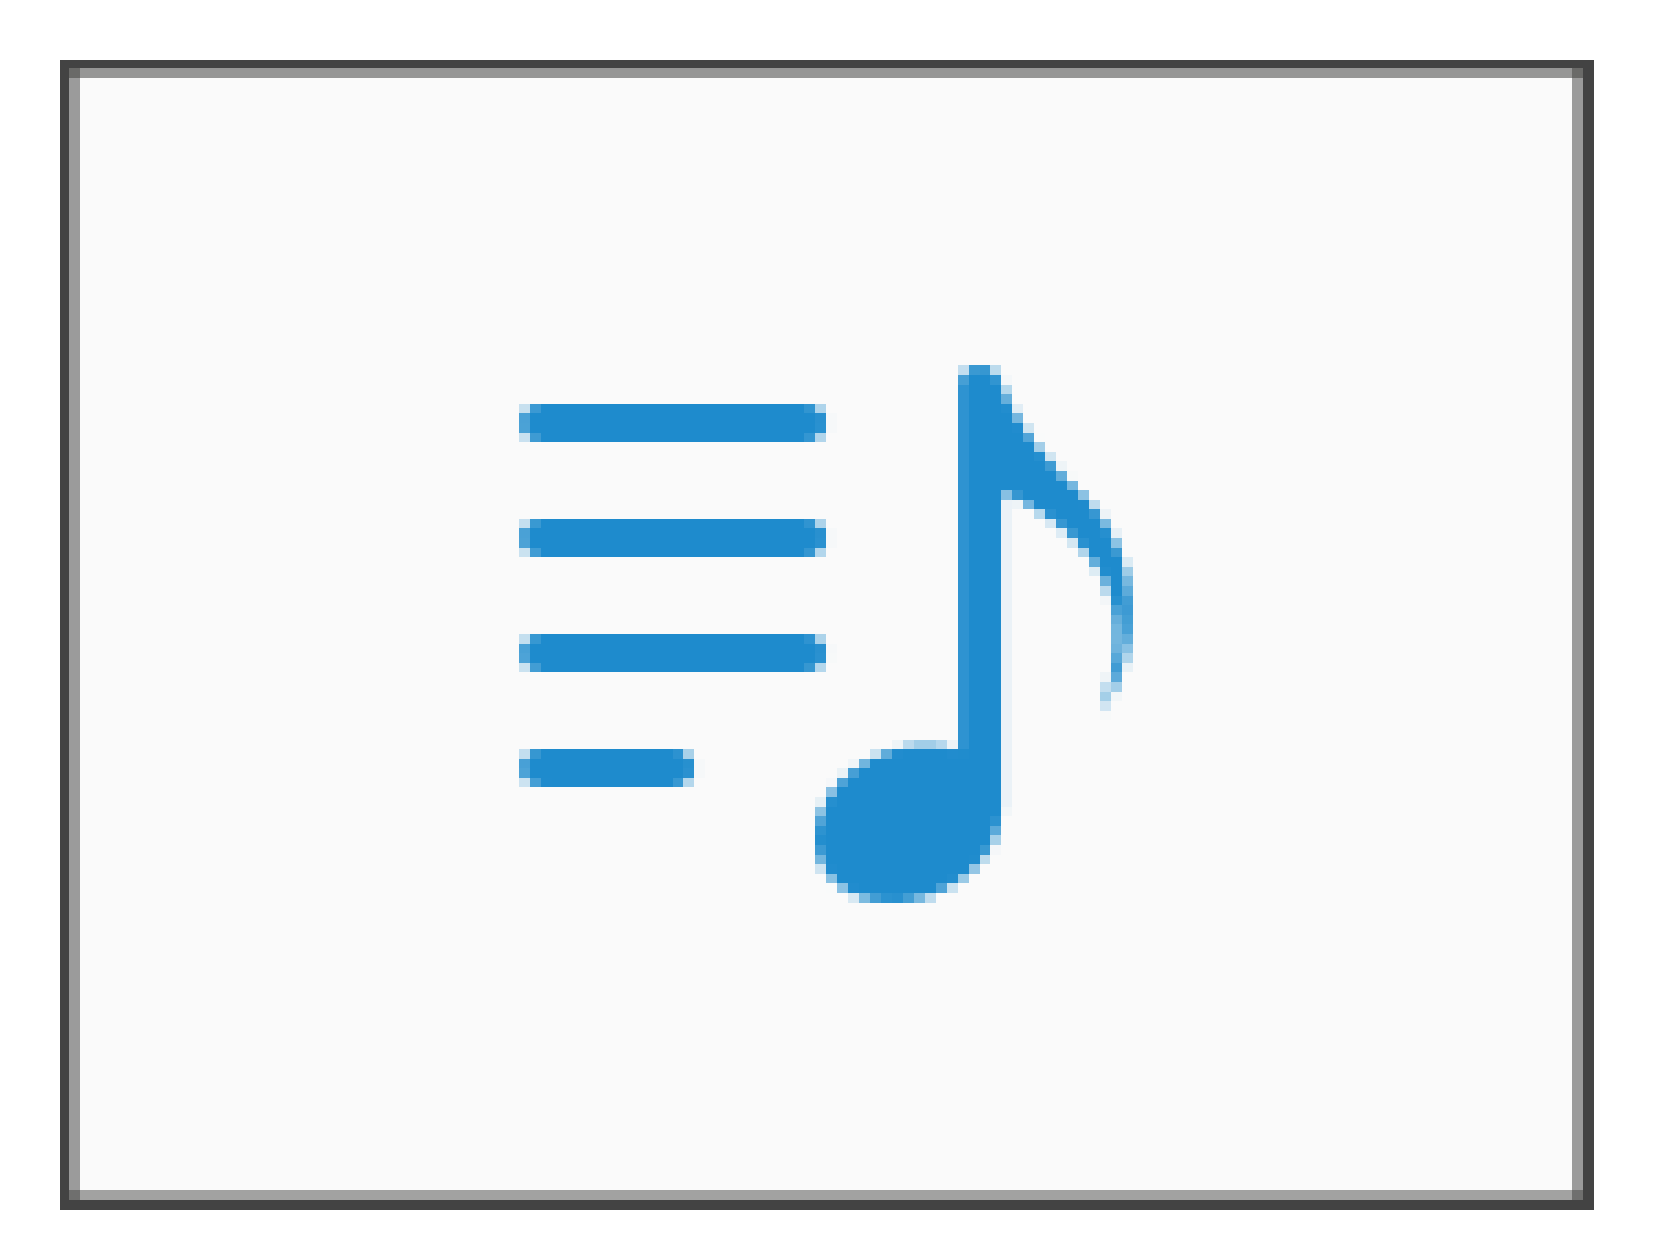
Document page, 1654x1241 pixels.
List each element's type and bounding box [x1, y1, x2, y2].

text_box [59, 59, 1595, 1211]
